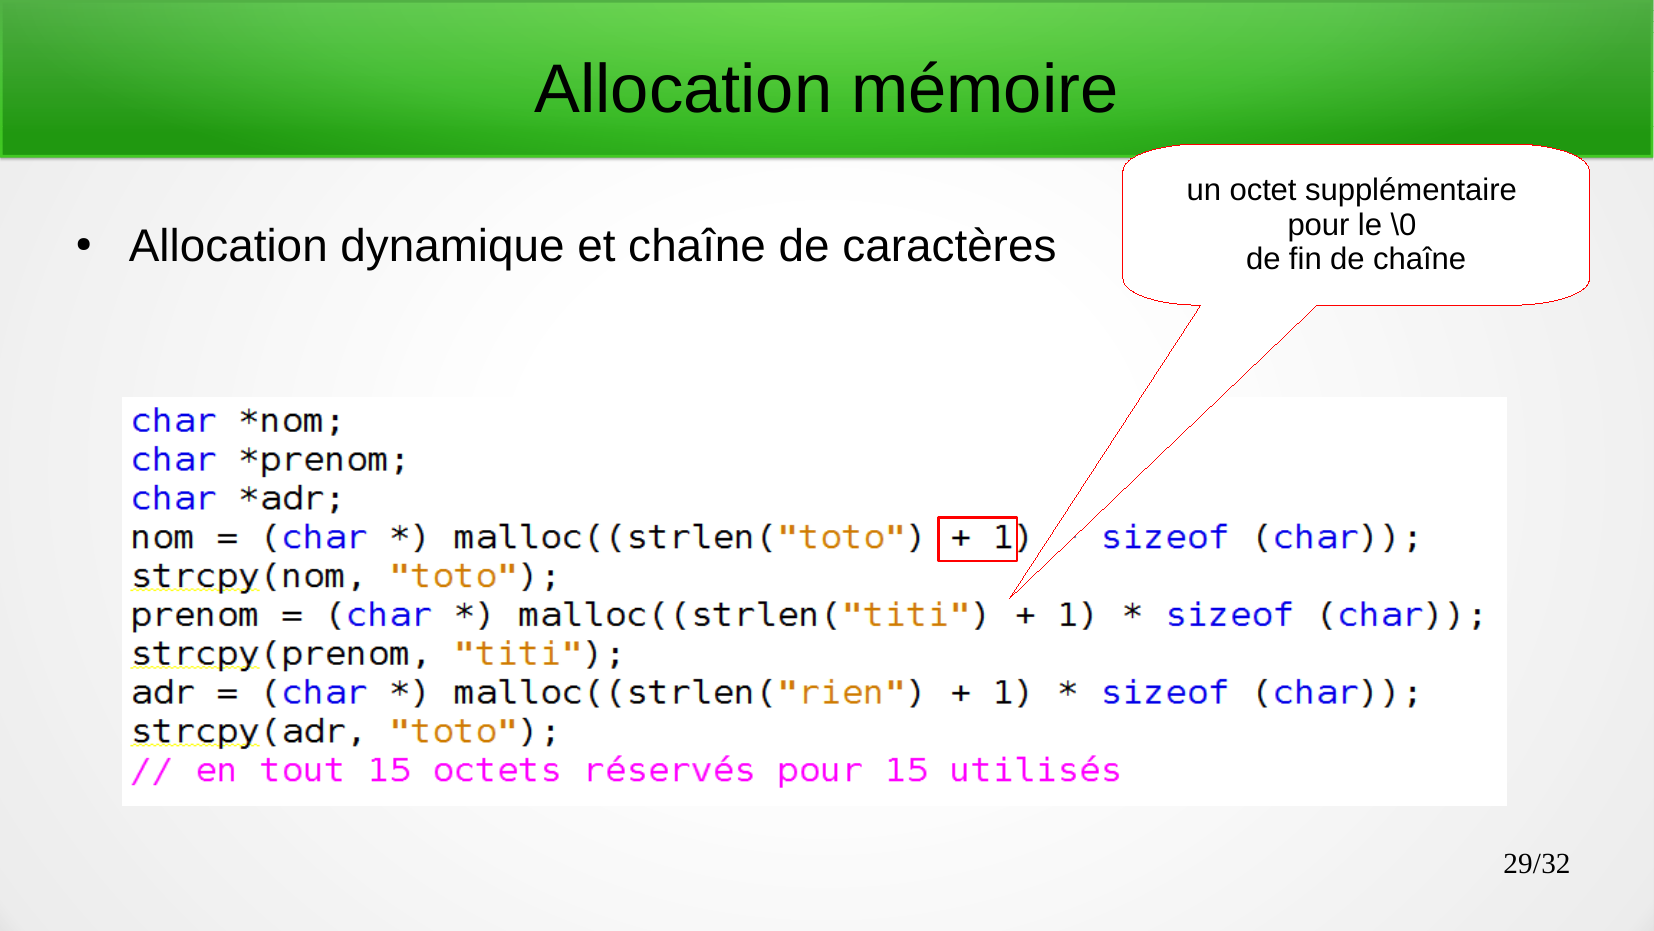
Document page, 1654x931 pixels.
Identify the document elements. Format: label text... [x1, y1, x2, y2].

title Allocation mémoire [82, 35, 1571, 142]
list Allocation dynamique et chaîne de caractères [57, 219, 1547, 839]
text_box un octet supplémentaire pour le \0 de fin de chaîne [1009, 144, 1590, 599]
picture [122, 397, 1507, 806]
